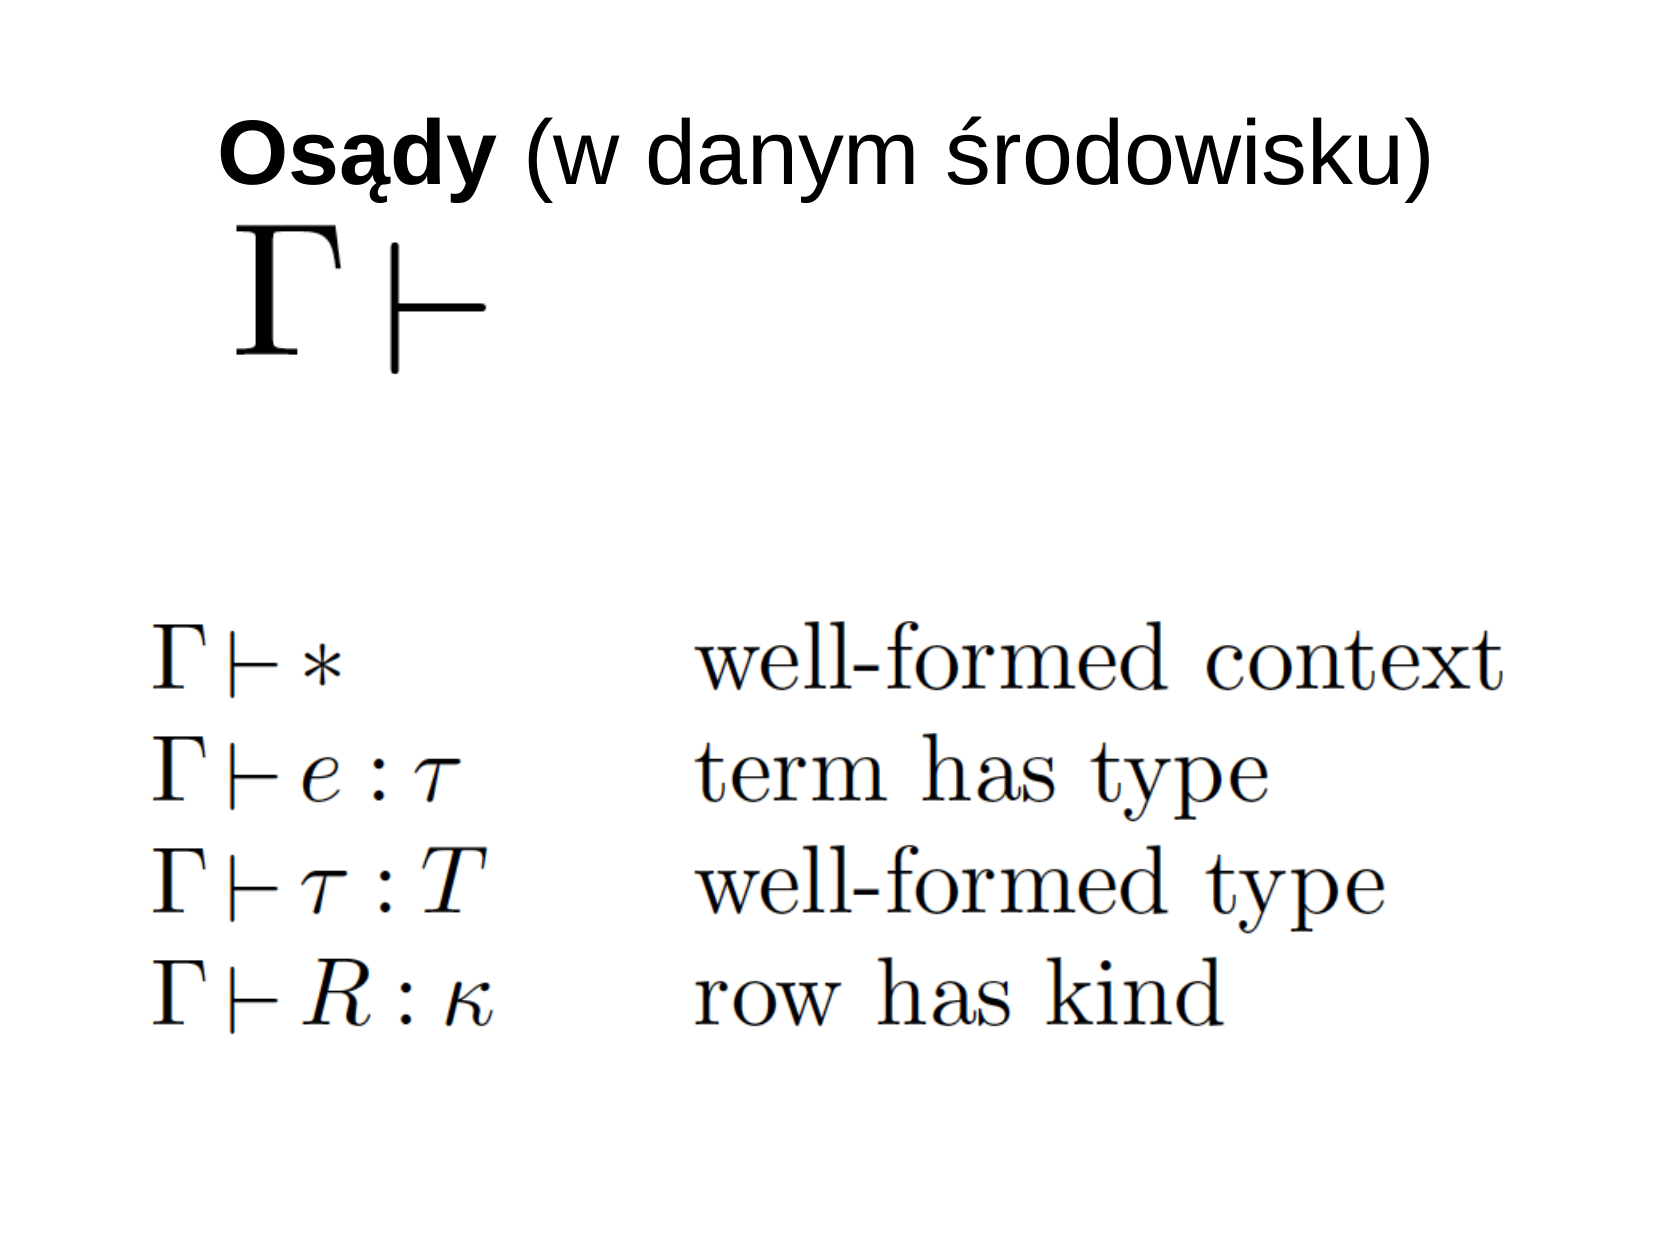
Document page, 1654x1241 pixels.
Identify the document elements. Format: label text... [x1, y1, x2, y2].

picture [224, 206, 499, 395]
title Osądy (w danym środowisku) [82, 49, 1571, 257]
picture [144, 612, 1517, 1063]
